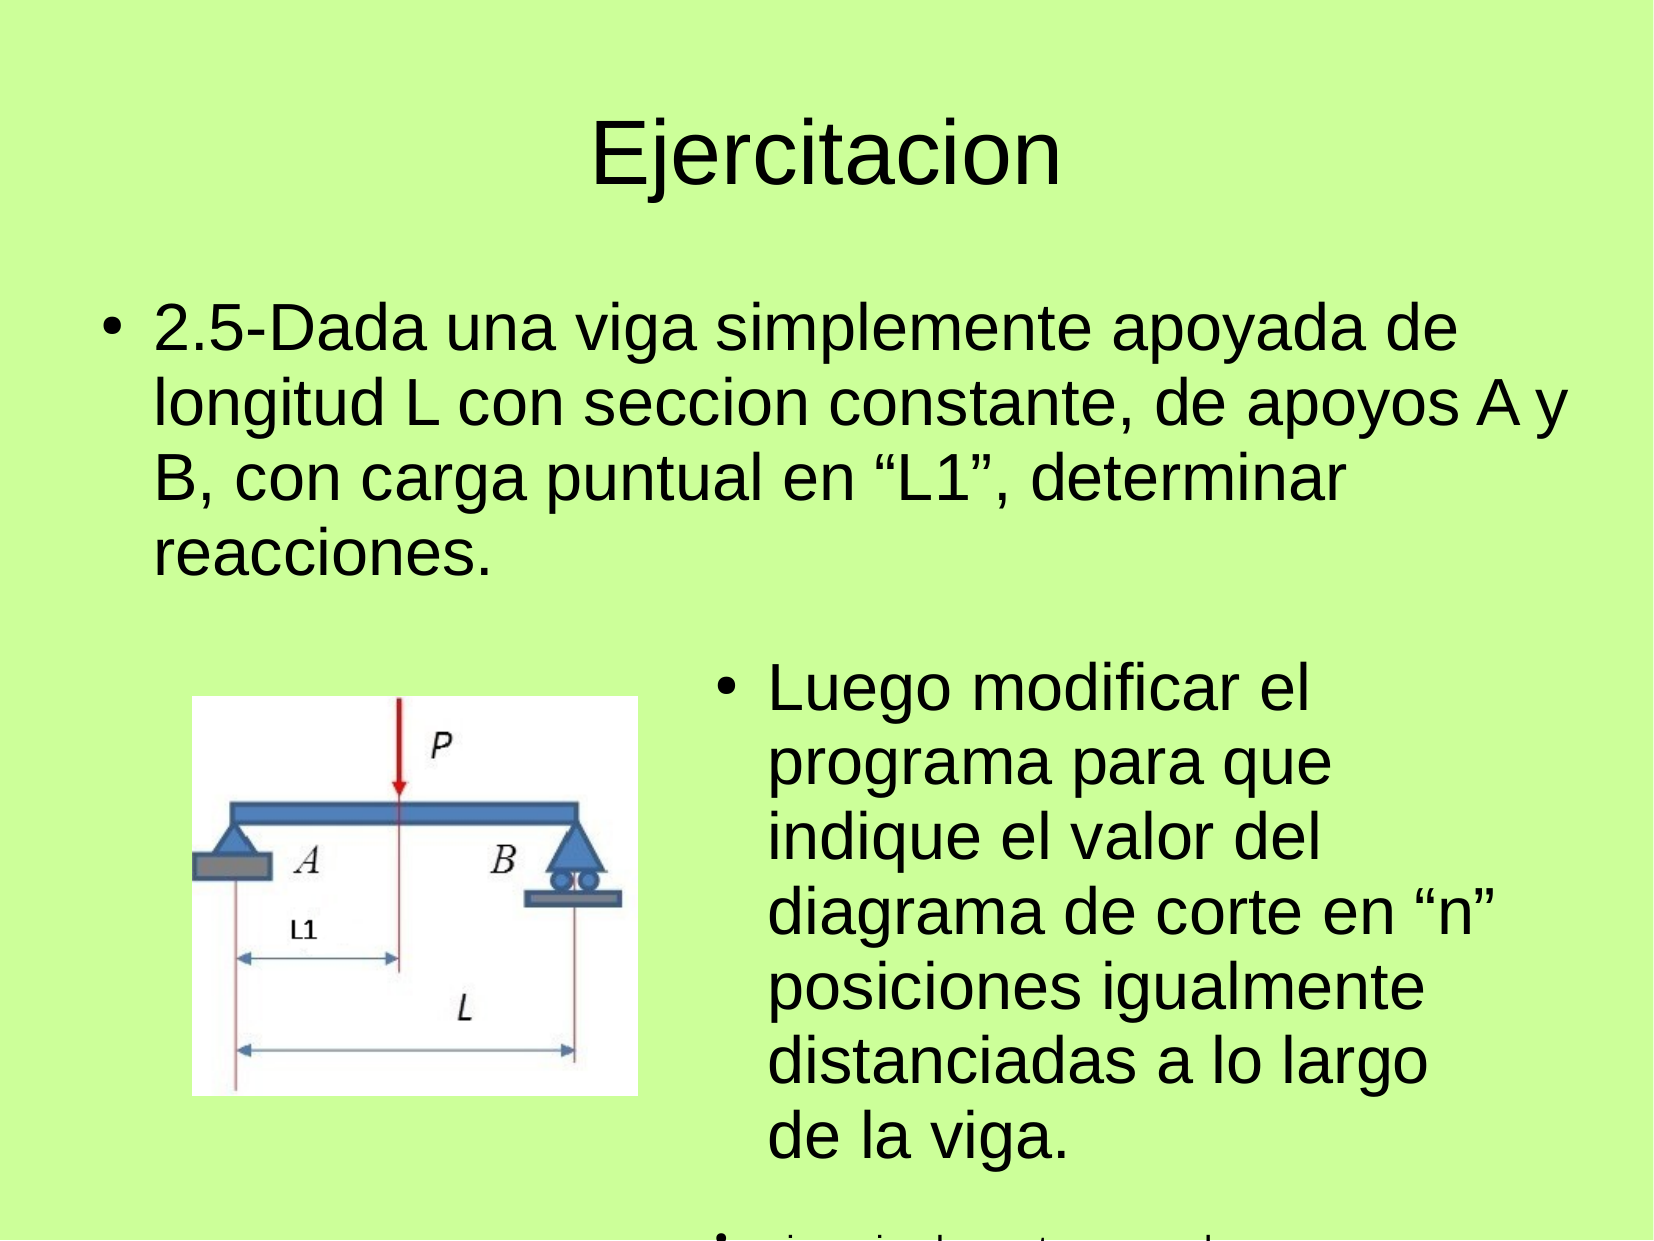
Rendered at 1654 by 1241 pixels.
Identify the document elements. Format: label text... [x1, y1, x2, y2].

list Luego modificar el programa para que indique el valor del diagrama de corte en “n” posiciones igualmente distanciadas a lo largo de la viga. viga_simplemente_apoyada.py [696, 649, 1512, 1123]
list 2.5-Dada una viga simplemente apoyada de longitud L con seccion constante, de apoyos A y B, con carga puntual en “L1”, determinar reacciones. [82, 290, 1571, 626]
picture [192, 696, 638, 1096]
title Ejercitacion [82, 49, 1571, 257]
